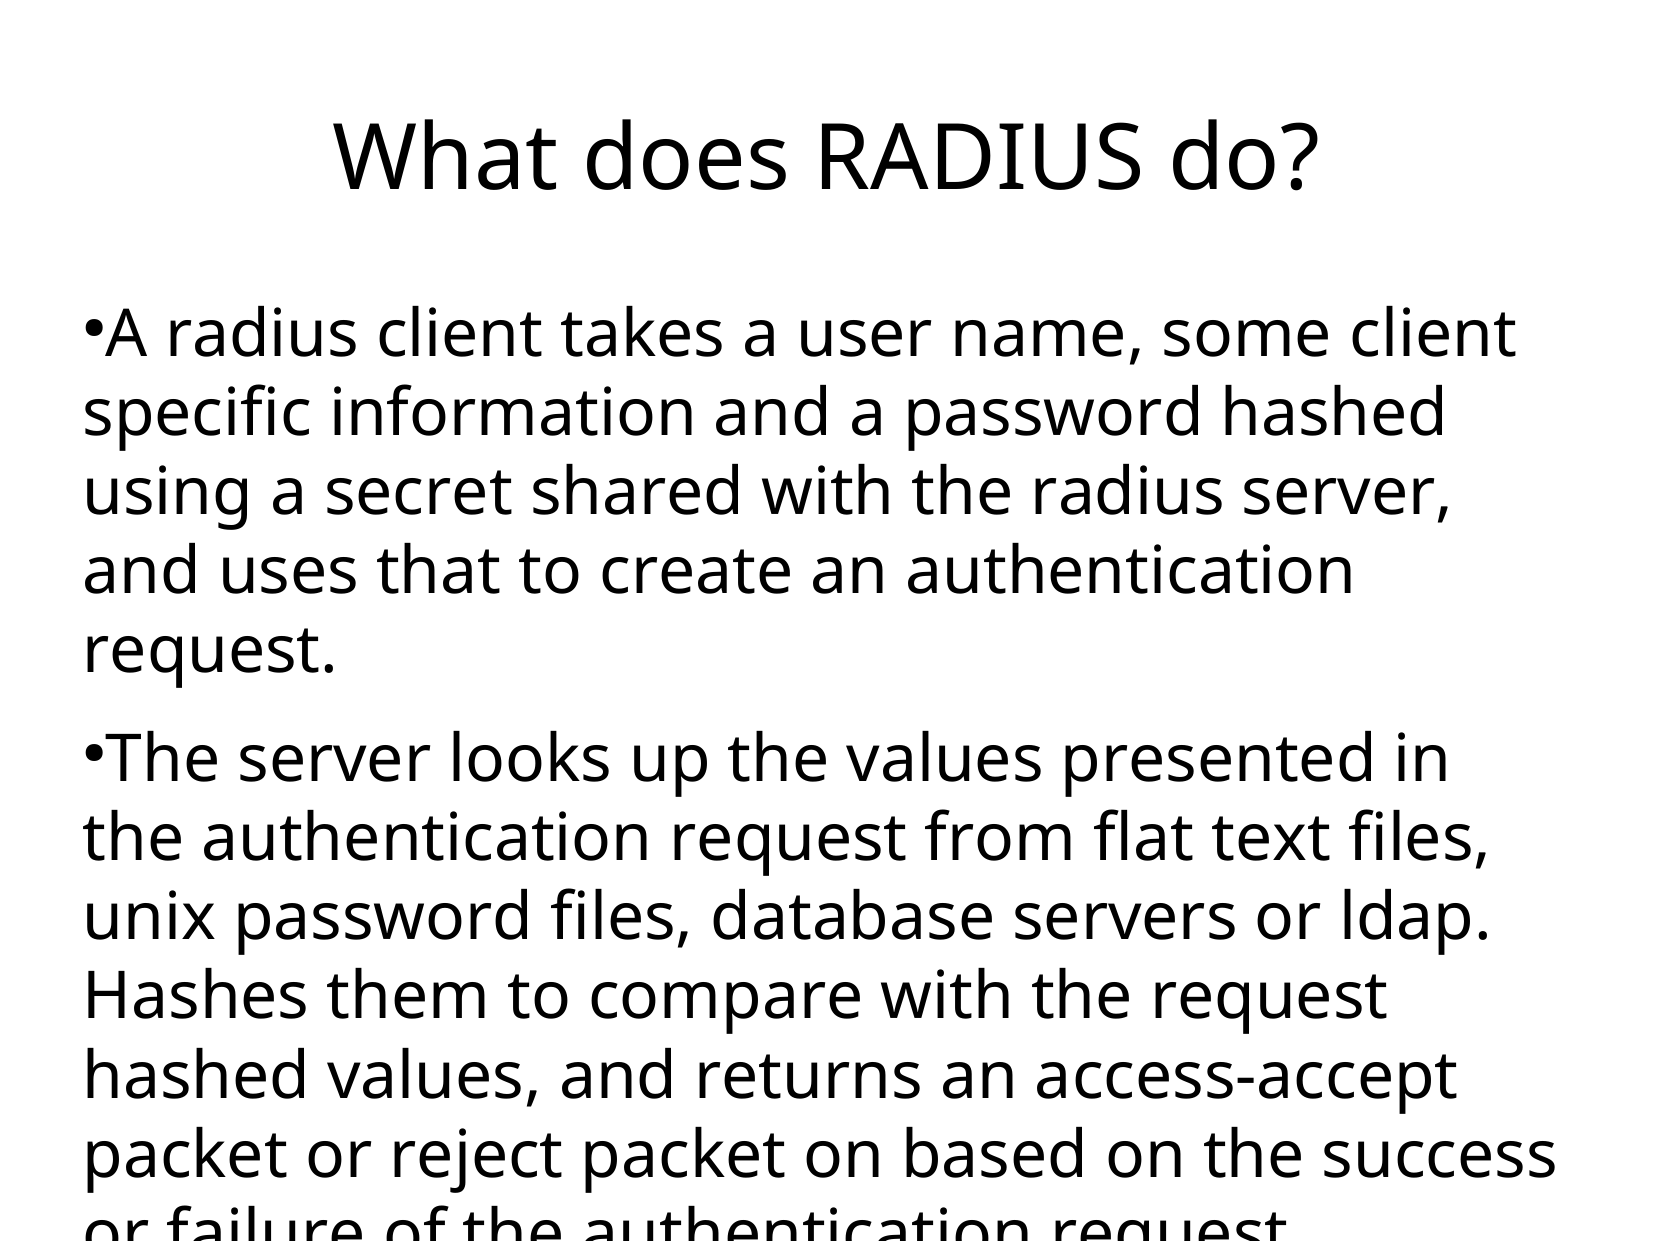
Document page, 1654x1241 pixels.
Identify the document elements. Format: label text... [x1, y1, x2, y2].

title What does RADIUS do? [82, 49, 1571, 257]
list A radius client takes a user name, some client specific information and a password hashed using a secret shared with the radius server, and uses that to create an authentication request. The server looks up the values presented in the authentication request from flat text files, unix password files, database servers or ldap. Hashes them to compare with the request hashed values, and returns an access-accept packet or reject packet on based on the success or failure of the authentication request [82, 290, 1571, 1135]
